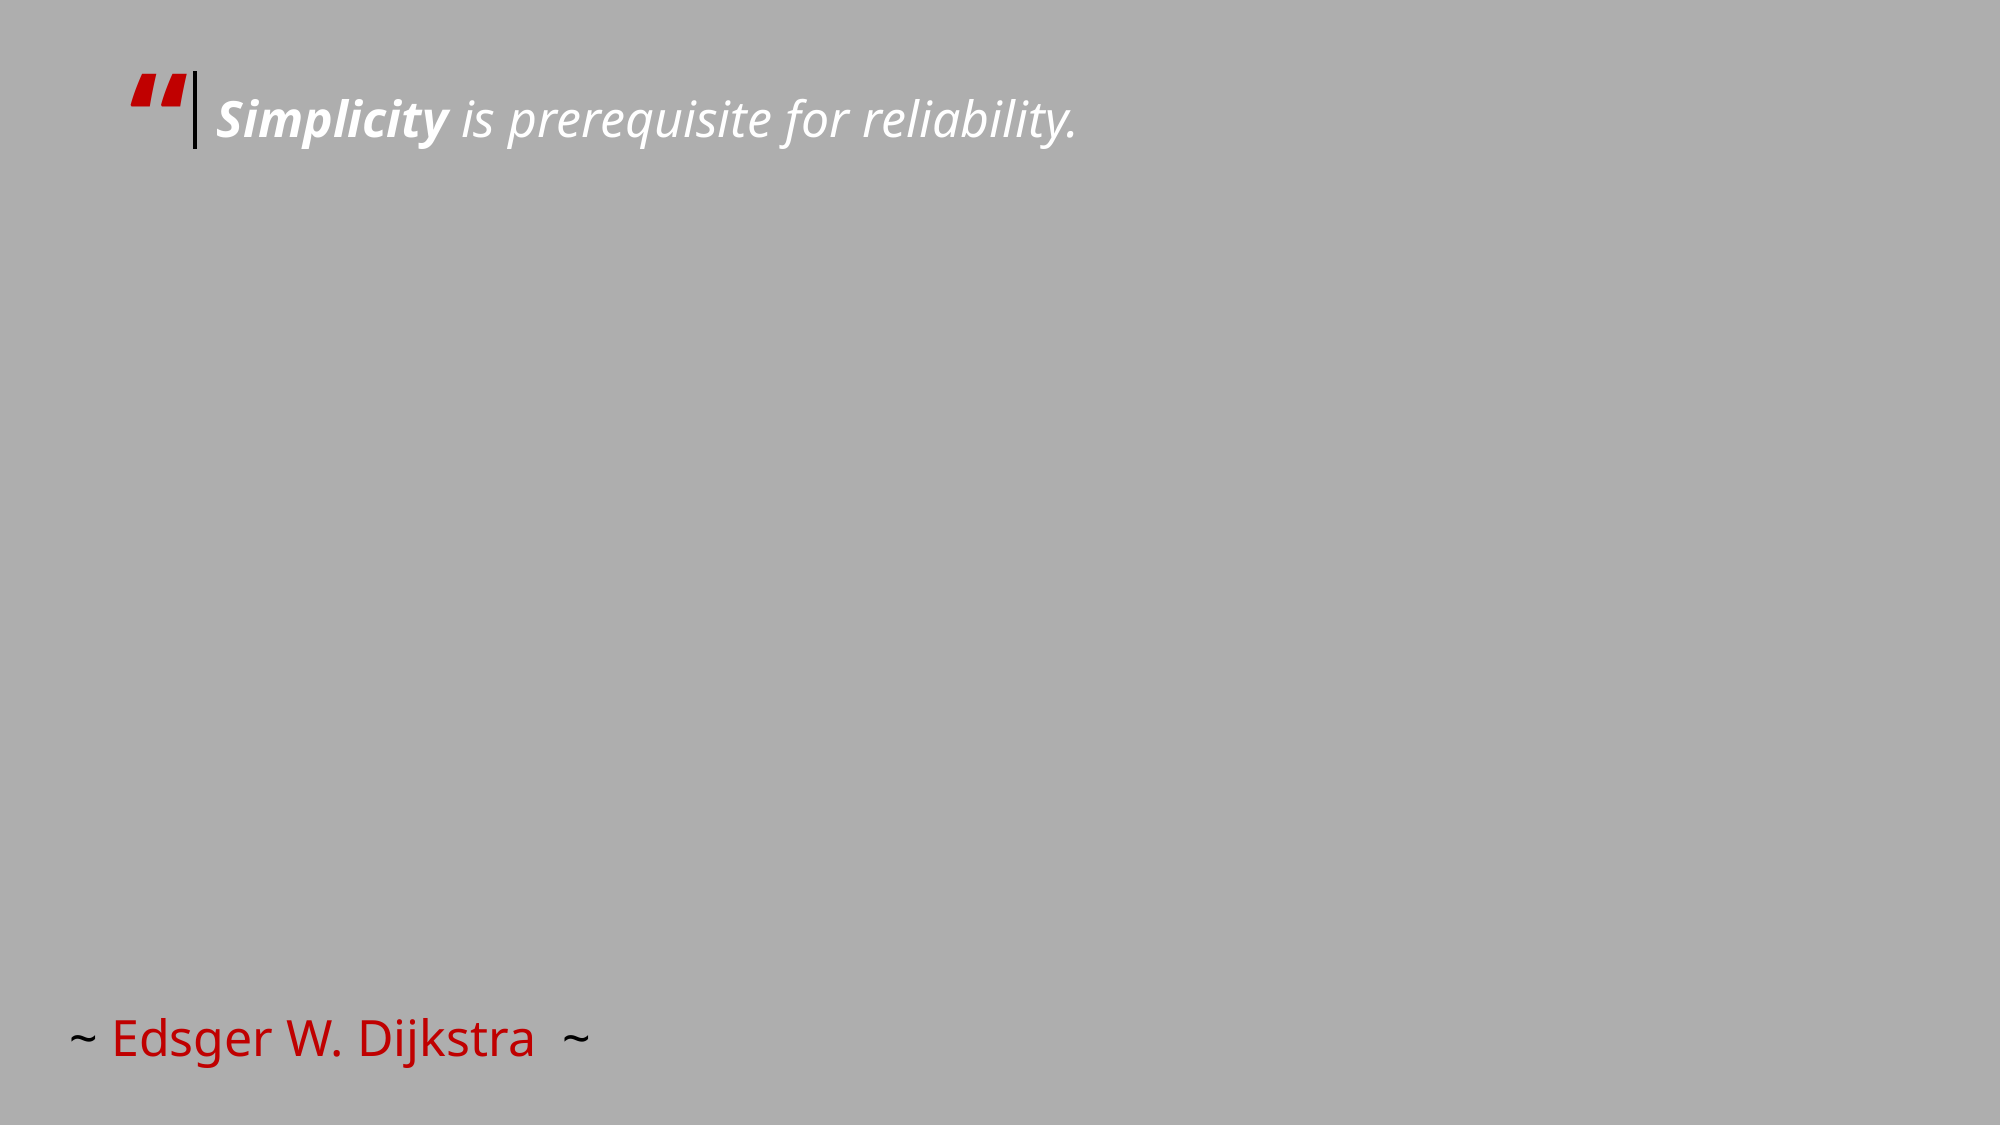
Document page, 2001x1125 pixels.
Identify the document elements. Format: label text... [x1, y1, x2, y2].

text_box [0, 0, 2000, 1125]
text_box “ [114, 28, 195, 206]
text_box Simplicity is prerequisite for reliability. [201, 50, 1255, 236]
text_box ~ Edsger W. Dijkstra ~ [0, 999, 661, 1075]
